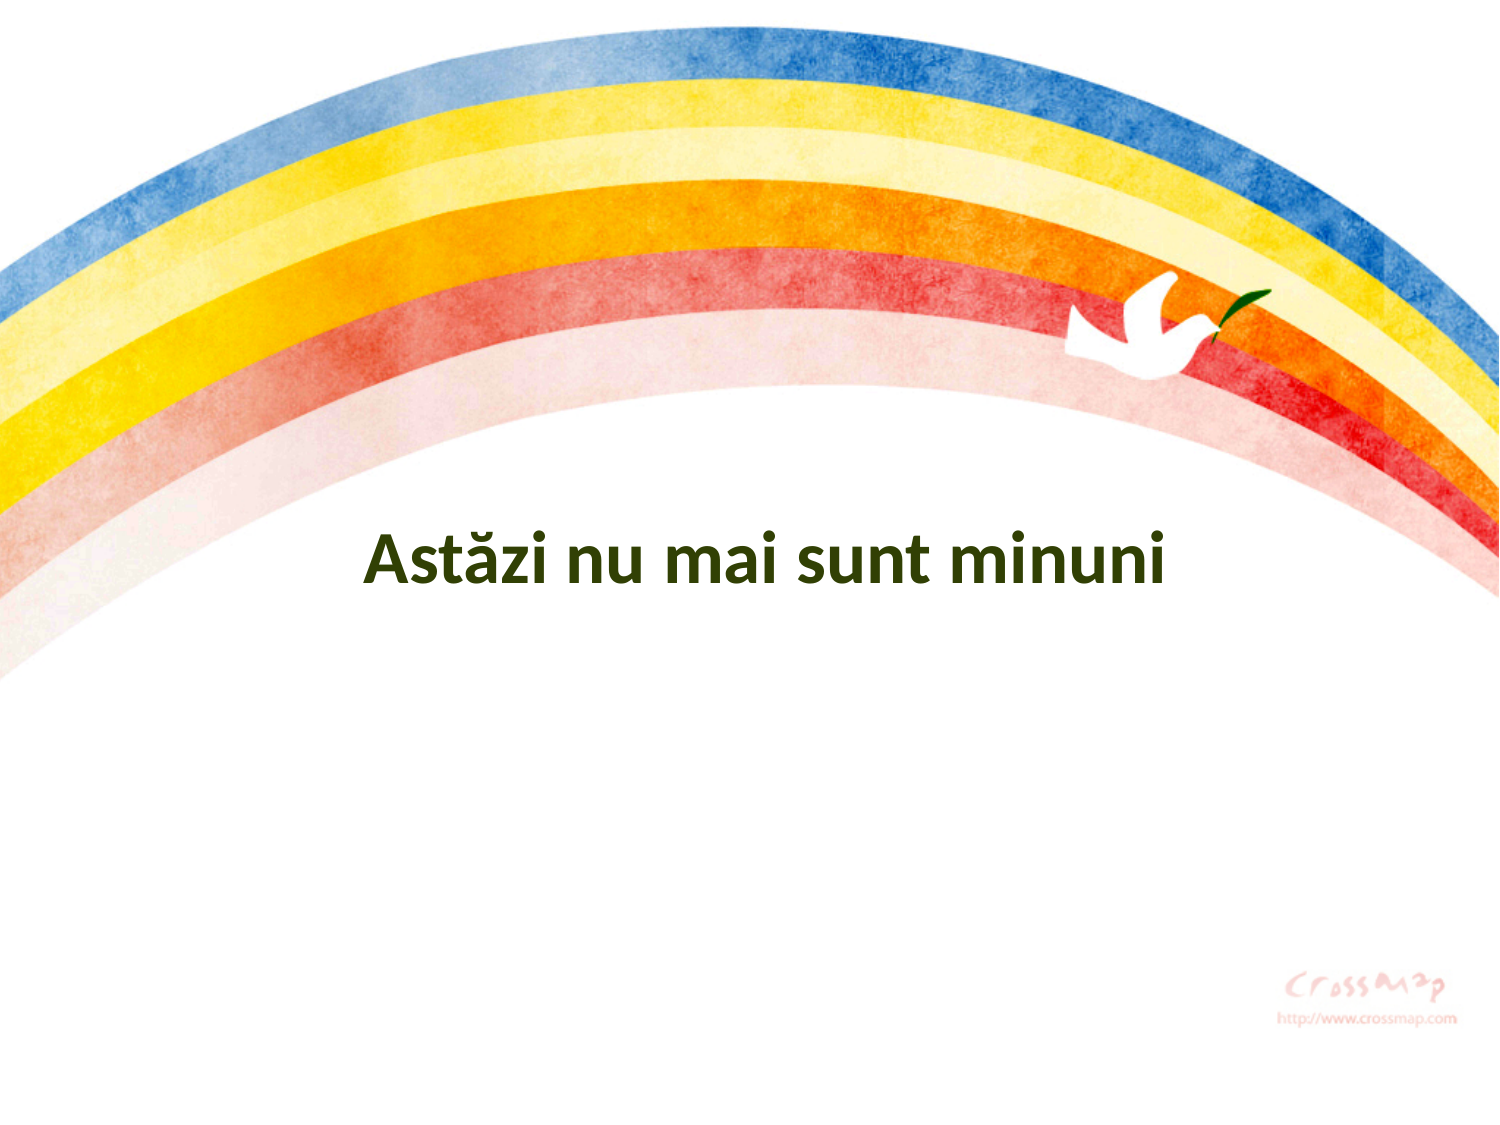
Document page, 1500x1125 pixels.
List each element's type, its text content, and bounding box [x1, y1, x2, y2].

picture [0, 0, 1499, 1122]
text_box Astăzi nu mai sunt minuni [349, 505, 1404, 614]
